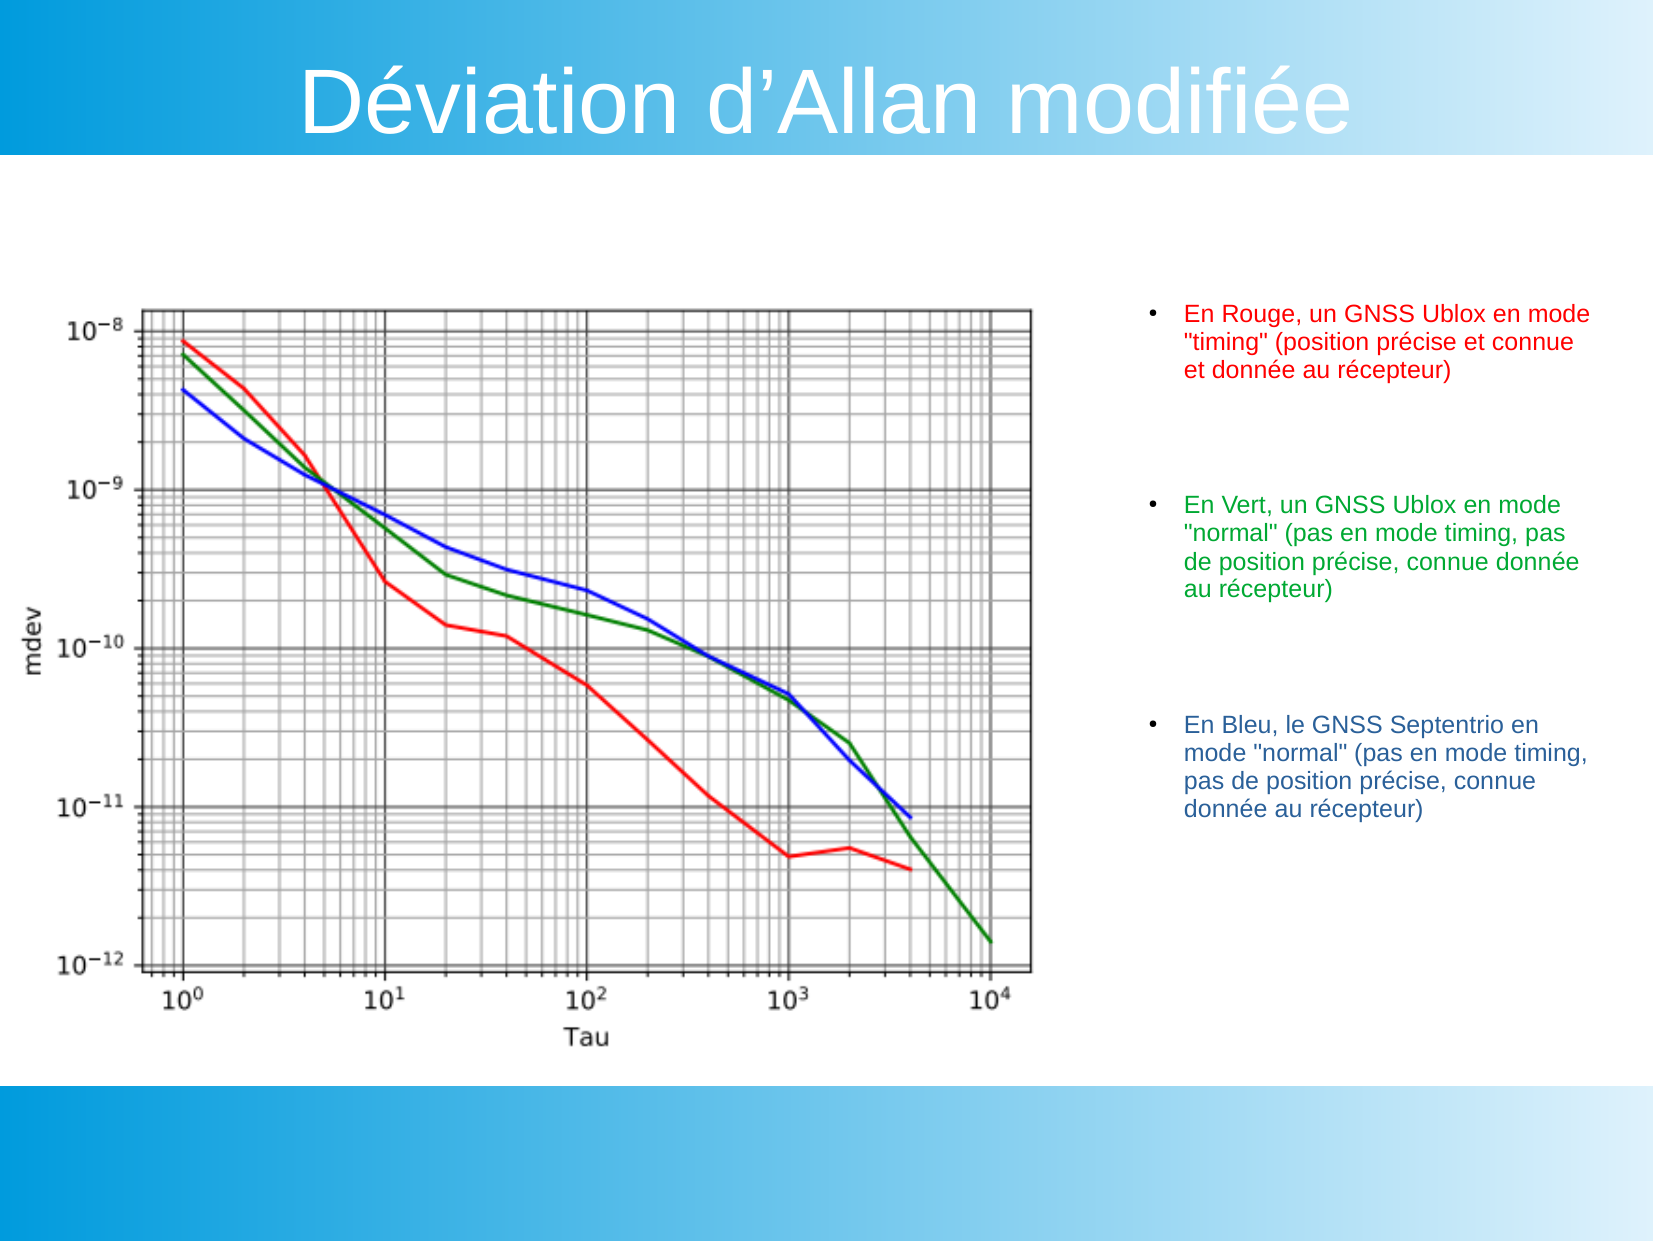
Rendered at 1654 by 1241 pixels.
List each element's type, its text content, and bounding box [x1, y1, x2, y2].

title Déviation d’Allan modifiée [82, 49, 1571, 155]
text_box En Rouge, un GNSS Ublox en mode "timing" (position précise et connue et donnée au récepteur) En Vert, un GNSS Ublox en mode "normal" (pas en mode timing, pas de position précise, connue donnée au récepteur) En Bleu, le GNSS Septentrio en mode "normal" (pas en mode timing, pas de position précise, connue donnée au récepteur) [1146, 292, 1607, 984]
picture [0, 208, 1146, 1067]
